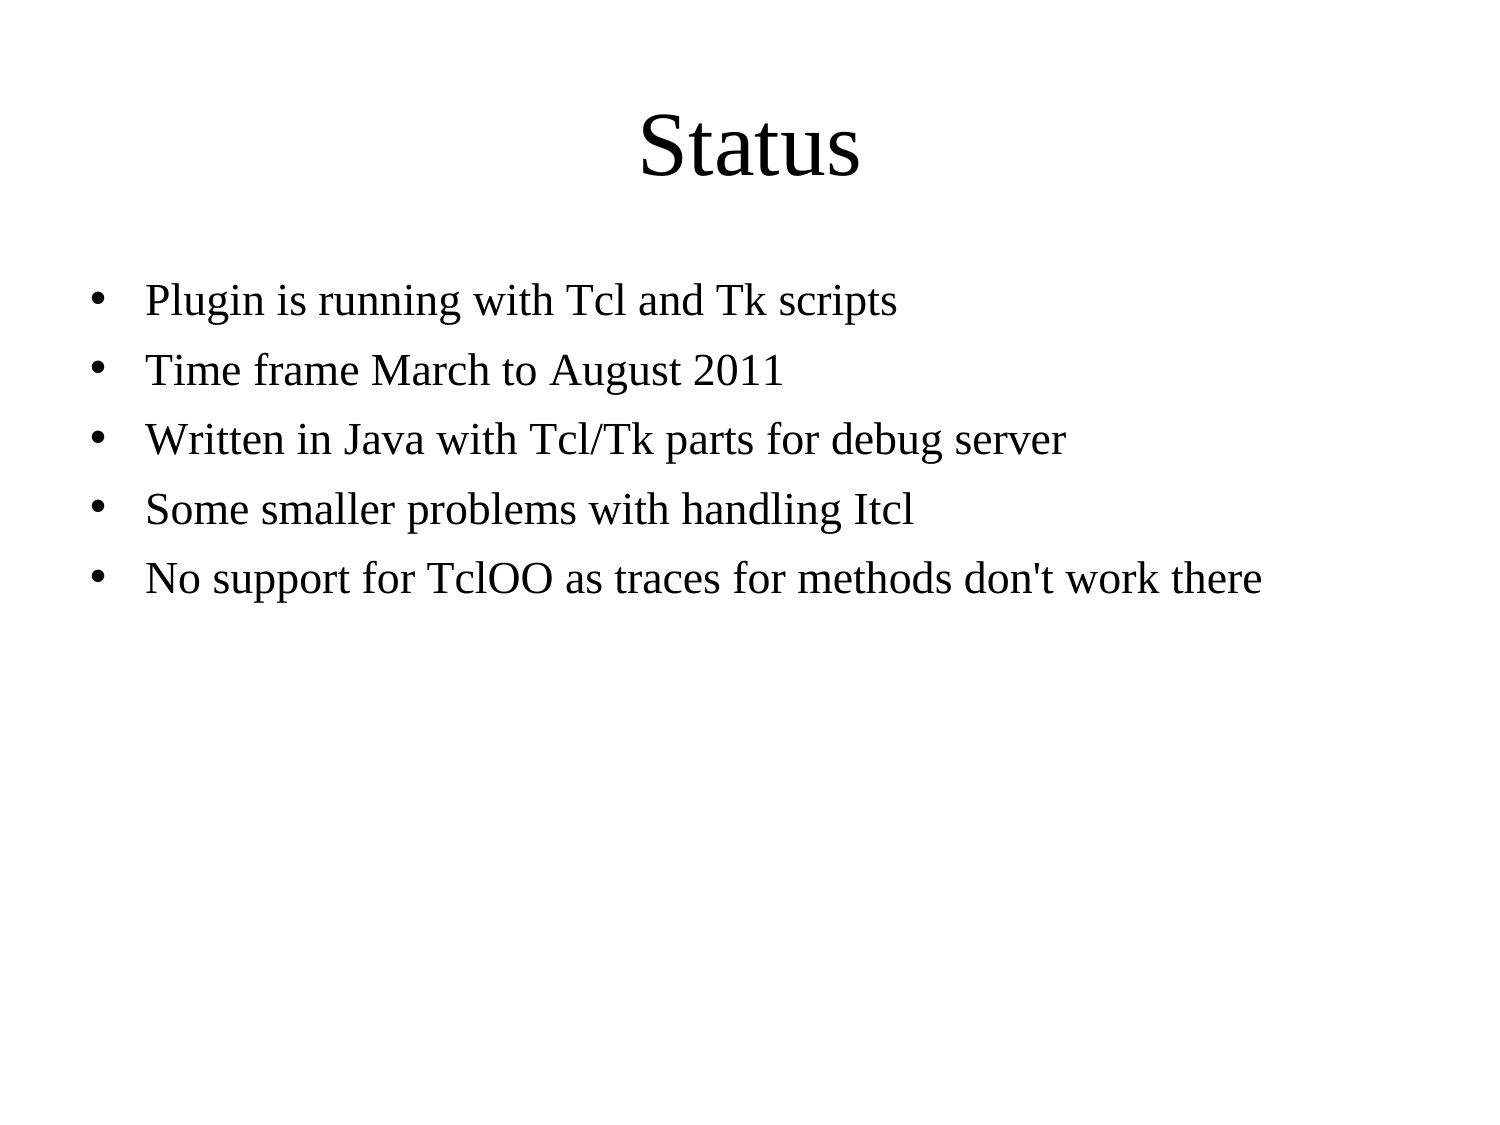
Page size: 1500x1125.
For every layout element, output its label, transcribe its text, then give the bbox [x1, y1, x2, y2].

text_box Plugin is running with Tcl and Tk scripts Time frame March to August 2011 Written in Java with Tcl/Tk parts for debug server Some smaller problems with handling Itcl No support for TclOO as traces for methods don't work there [75, 262, 1426, 1005]
text_box Status‏ [75, 45, 1426, 233]
